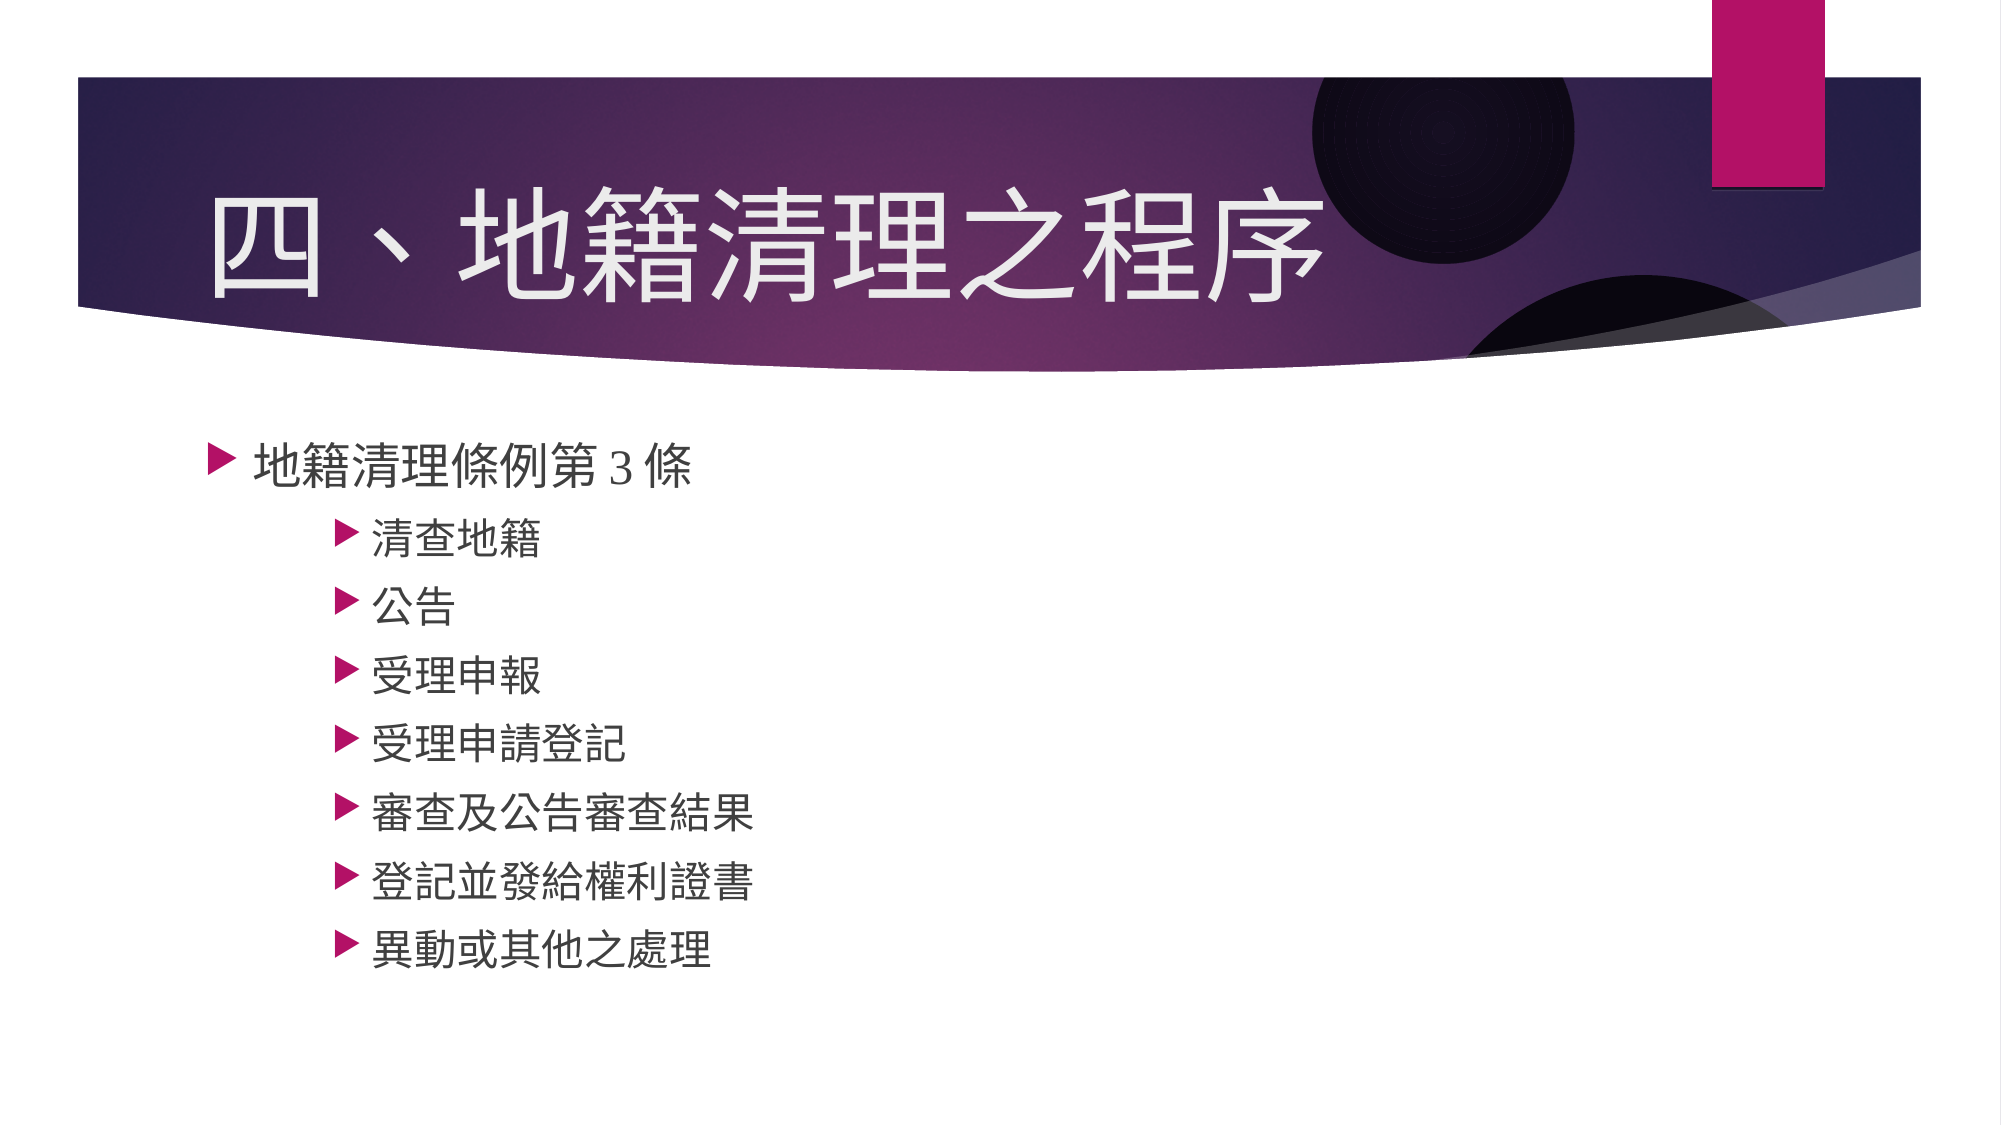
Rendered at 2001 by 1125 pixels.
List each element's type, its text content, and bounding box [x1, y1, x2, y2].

title 四、地籍清理之程序 [189, 159, 1627, 276]
list 地籍清理條例第3條 清查地籍 公告 受理申報 受理申請登記 審查及公告審查結果 登記並發給權利證書 異動或其他之處理 [189, 427, 1638, 988]
